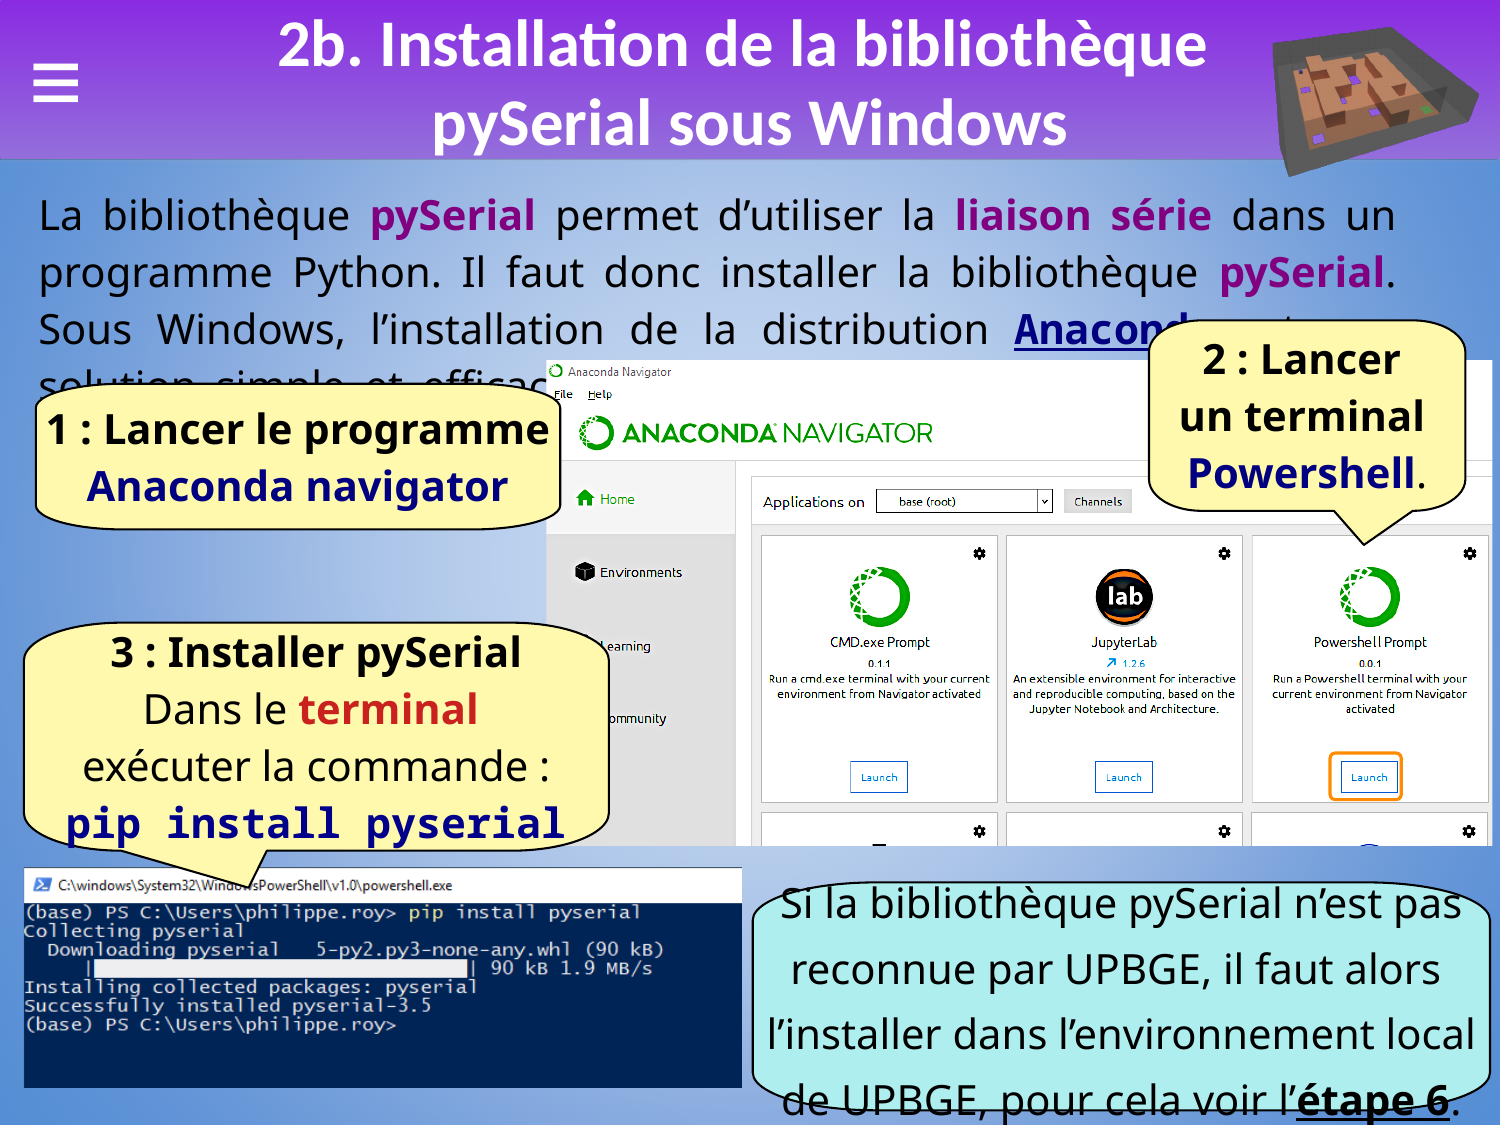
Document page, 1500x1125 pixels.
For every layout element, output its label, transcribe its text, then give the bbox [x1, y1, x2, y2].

text_box 1 : Lancer le programme Anaconda navigator [35, 383, 561, 530]
text_box Si la bibliothèque pySerial n’est pas reconnue par UPBGE, il faut alors l’installer dans l’environnement local de UPBGE, pour cela voir l’étape 6. [752, 882, 1491, 1111]
text_box 2 : Lancer un terminal Powershell. [1148, 320, 1466, 545]
picture [1433, 1103, 1441, 1110]
text_box 3 : Installer pySerial Dans le terminal exécuter la commande : pip install pyserial [23, 622, 609, 888]
text_box ≡ [14, 23, 101, 141]
picture [1006, 1111, 1367, 1125]
text_box La bibliothèque pySerial permet d’utiliser la liaison série dans un programme Python. Il faut donc installer la bibliothèque pySerial. Sous Windows, l’installation de la distribution Anaconda est une solution simple et efficace de mettre en place un environnement Python. [23, 178, 1412, 361]
picture [0, 27, 1500, 1125]
text_box 2b. Installation de la bibliothèque pySerial sous Windows [0, 0, 1500, 159]
picture [787, 1100, 799, 1112]
